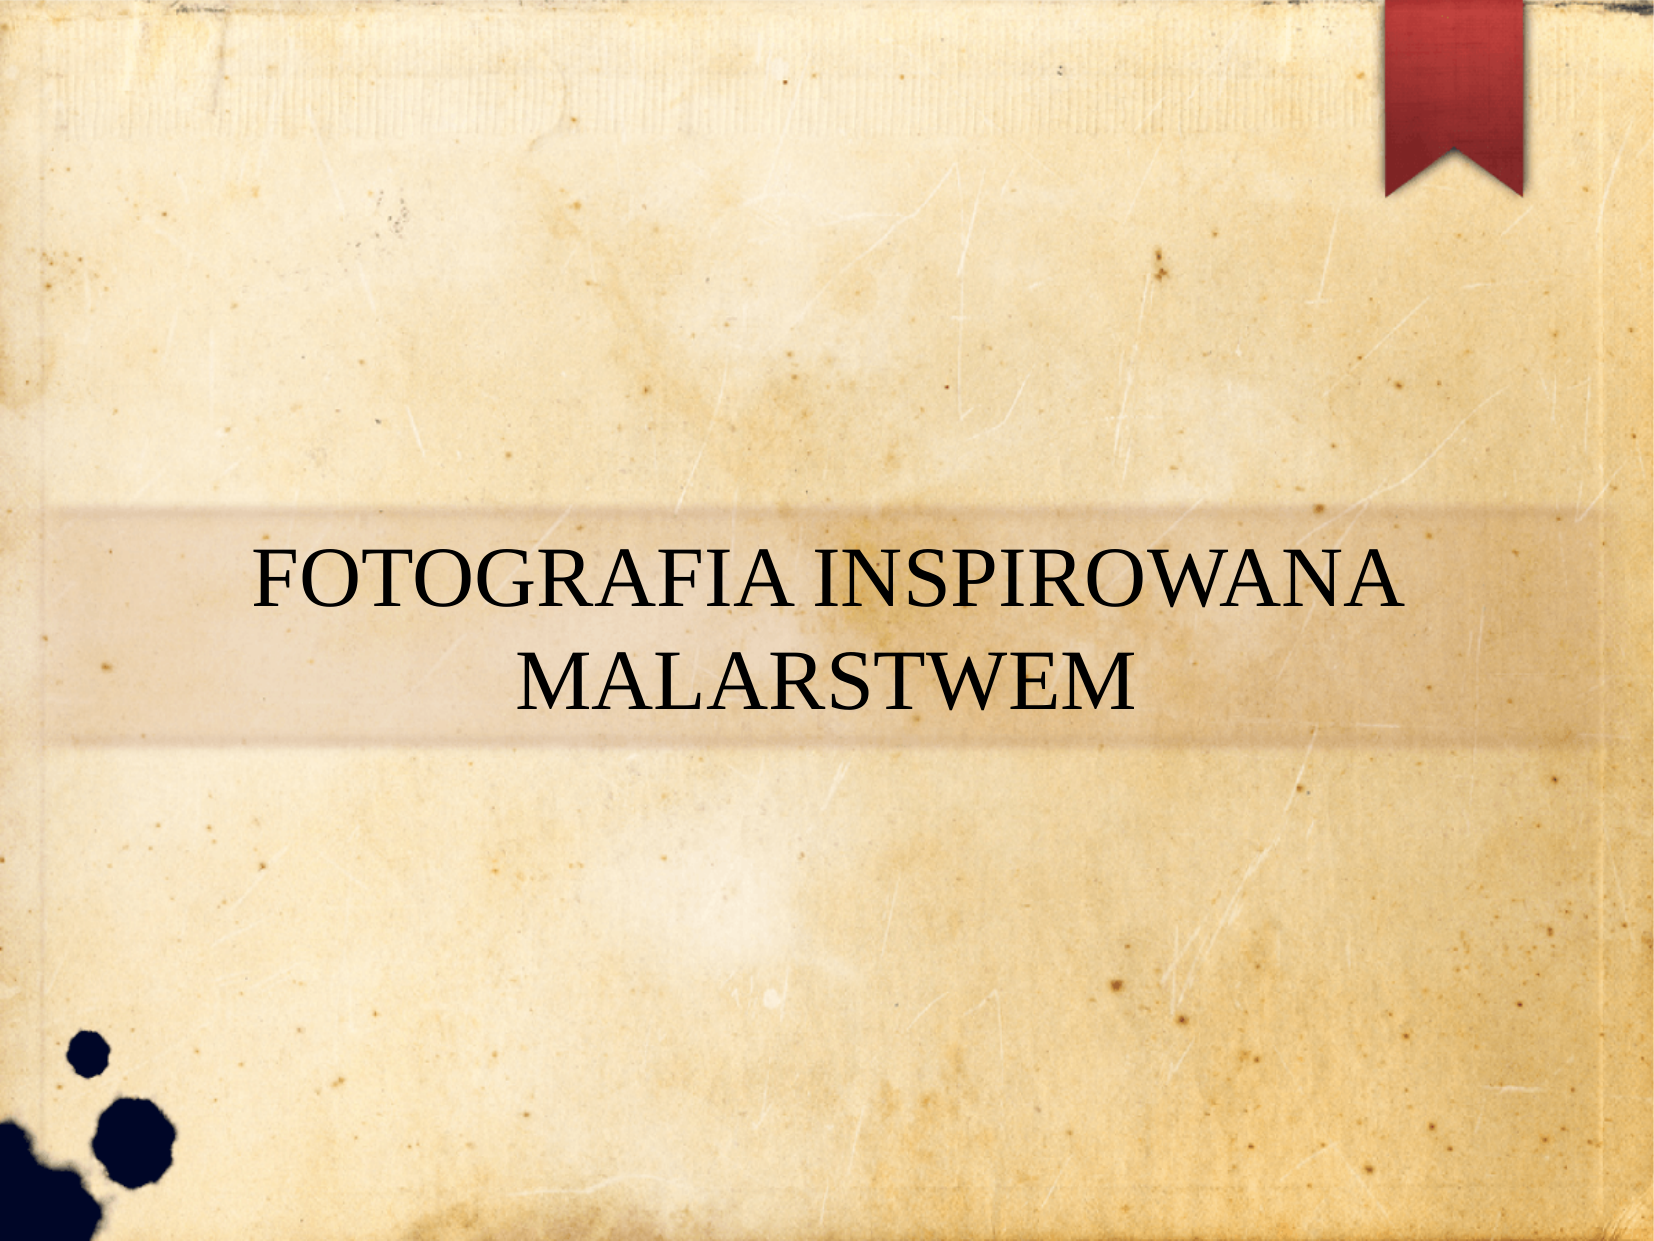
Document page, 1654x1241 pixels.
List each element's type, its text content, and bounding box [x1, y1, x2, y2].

title FOTOGRAFIA INSPIROWANA MALARSTWEM [82, 519, 1571, 727]
